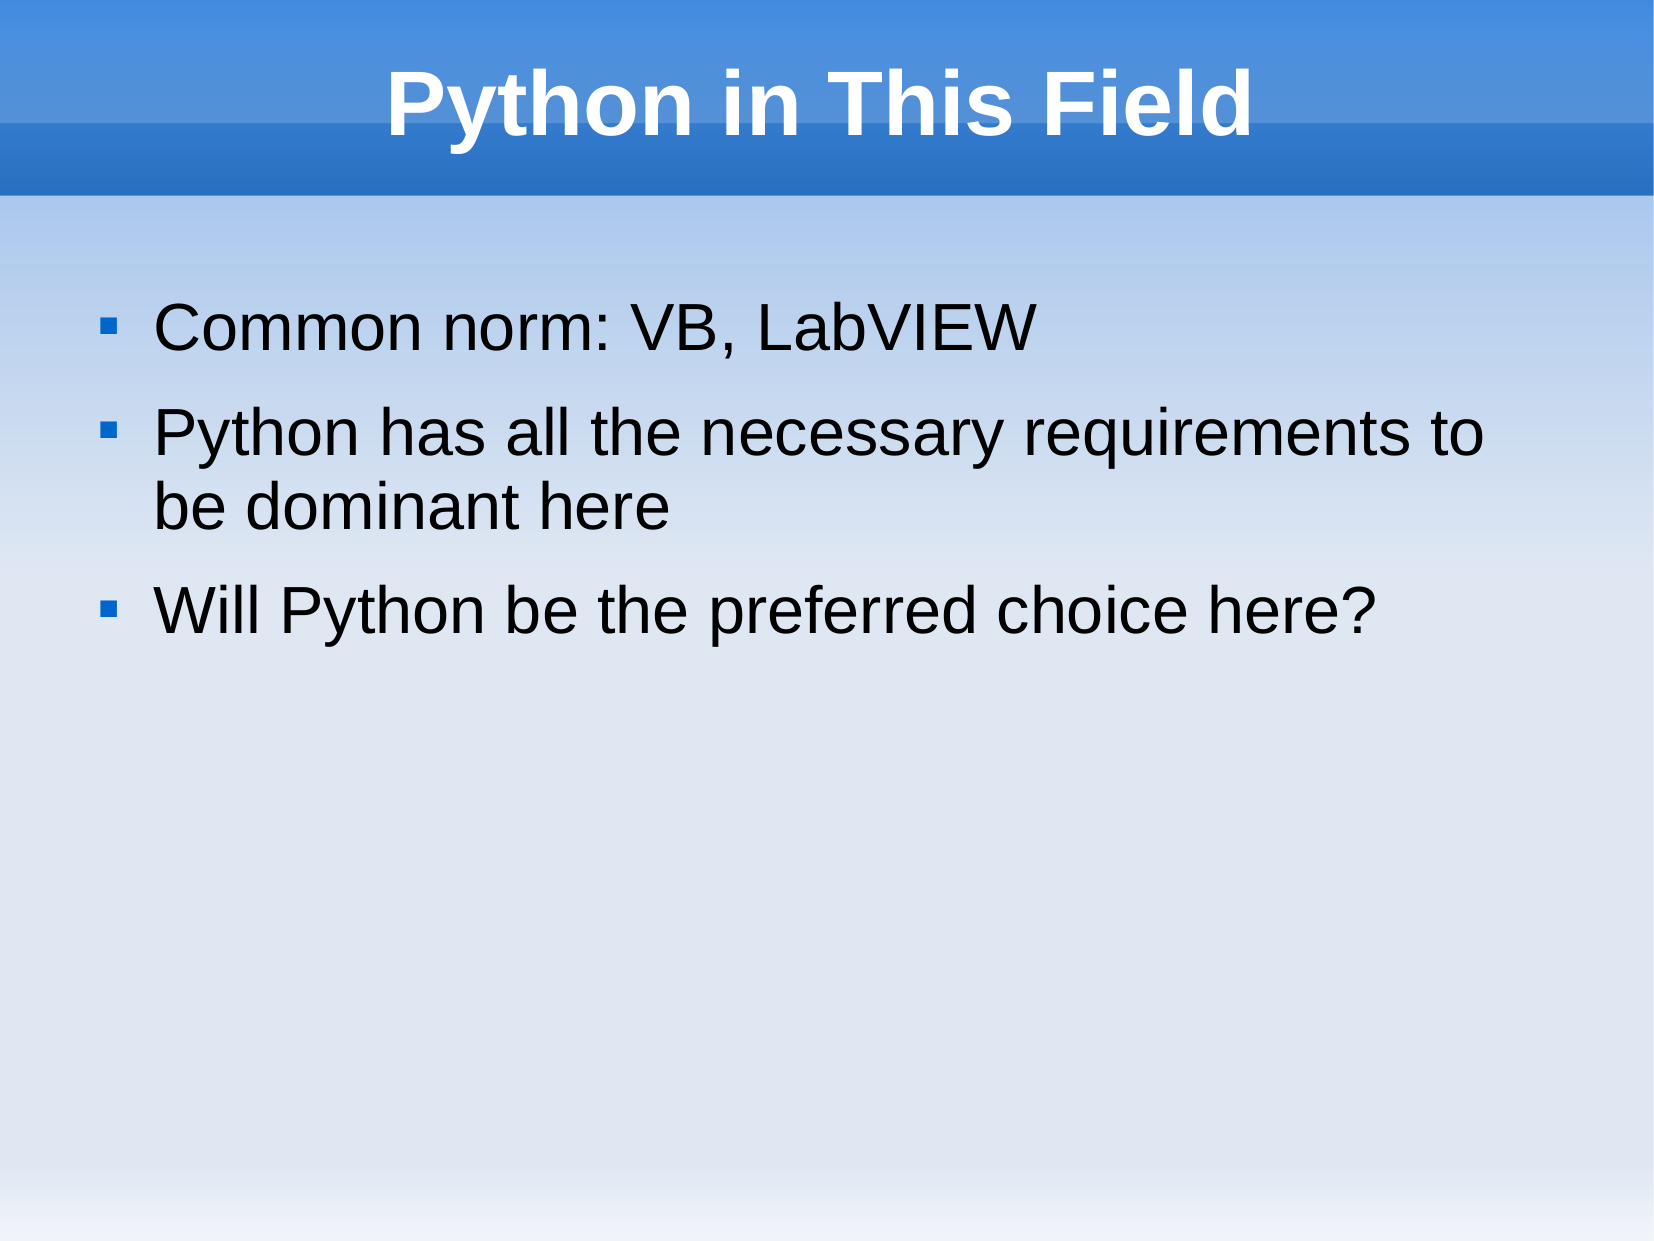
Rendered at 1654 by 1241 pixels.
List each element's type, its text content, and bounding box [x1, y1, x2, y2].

list Common norm: VB, LabVIEW Python has all the necessary requirements to be dominant here Will Python be the preferred choice here? [82, 290, 1571, 1109]
picture [0, 0, 1654, 1241]
title Python in This Field [76, 0, 1565, 208]
